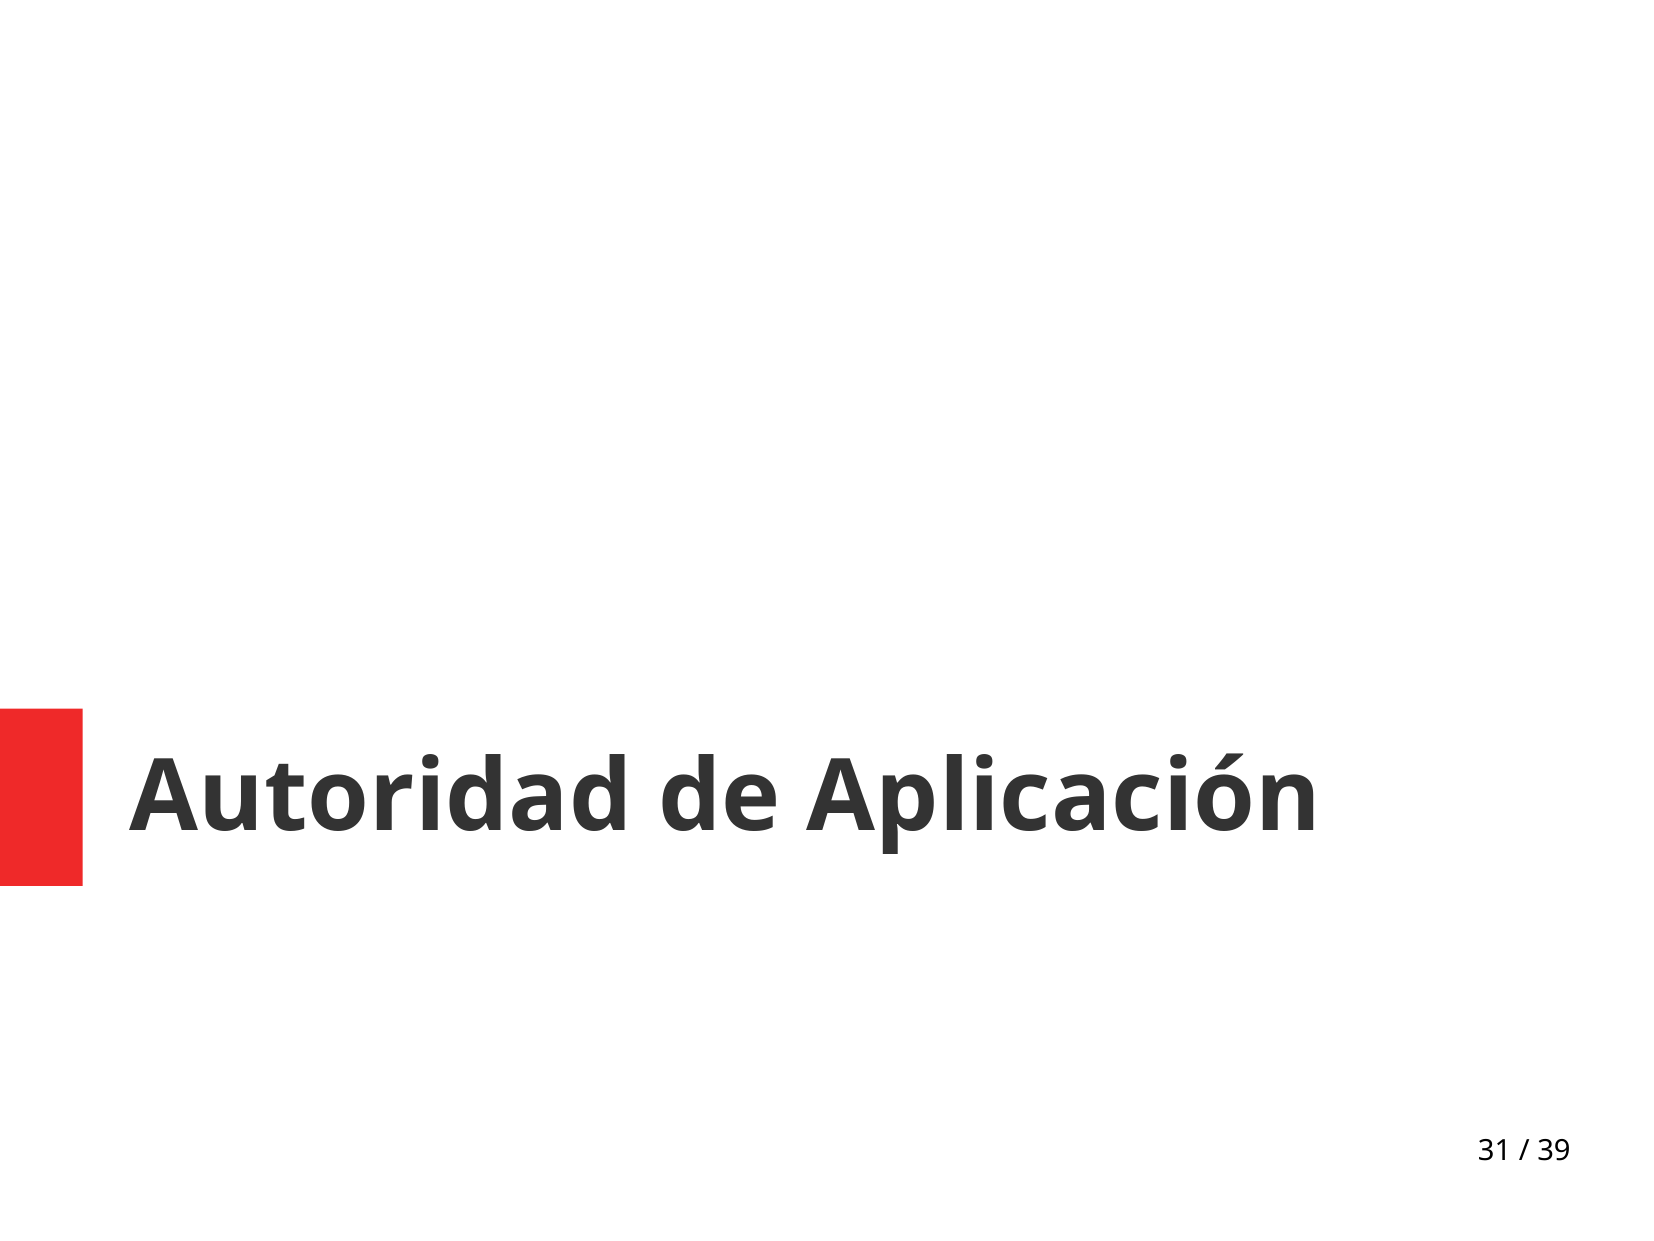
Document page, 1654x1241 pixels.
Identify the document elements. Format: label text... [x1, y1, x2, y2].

title Autoridad de Aplicación [129, 673, 1536, 910]
